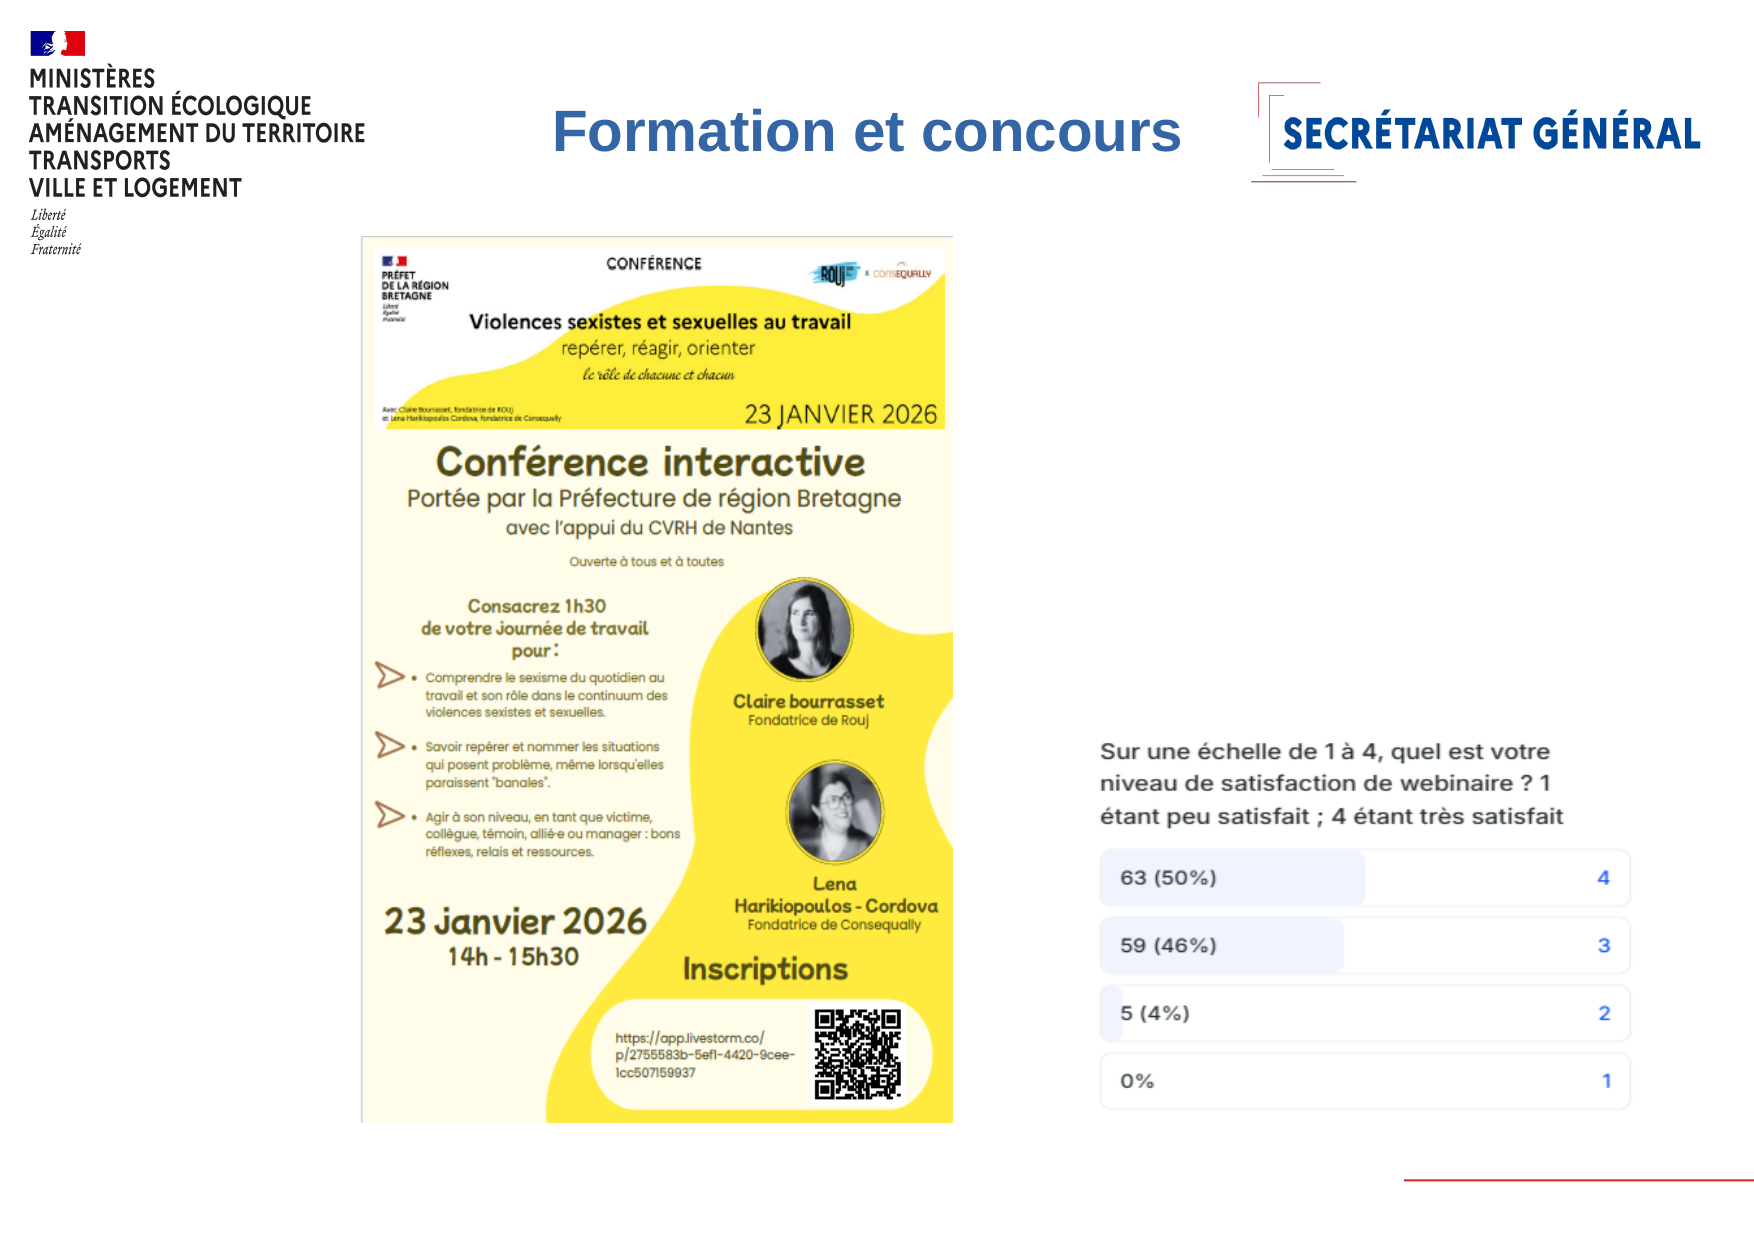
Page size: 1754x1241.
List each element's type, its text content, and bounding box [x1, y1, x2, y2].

picture [11, 6, 953, 1123]
picture [1097, 729, 1638, 1114]
text_box Formation et concours [537, 91, 1206, 237]
picture [1230, 56, 1717, 204]
